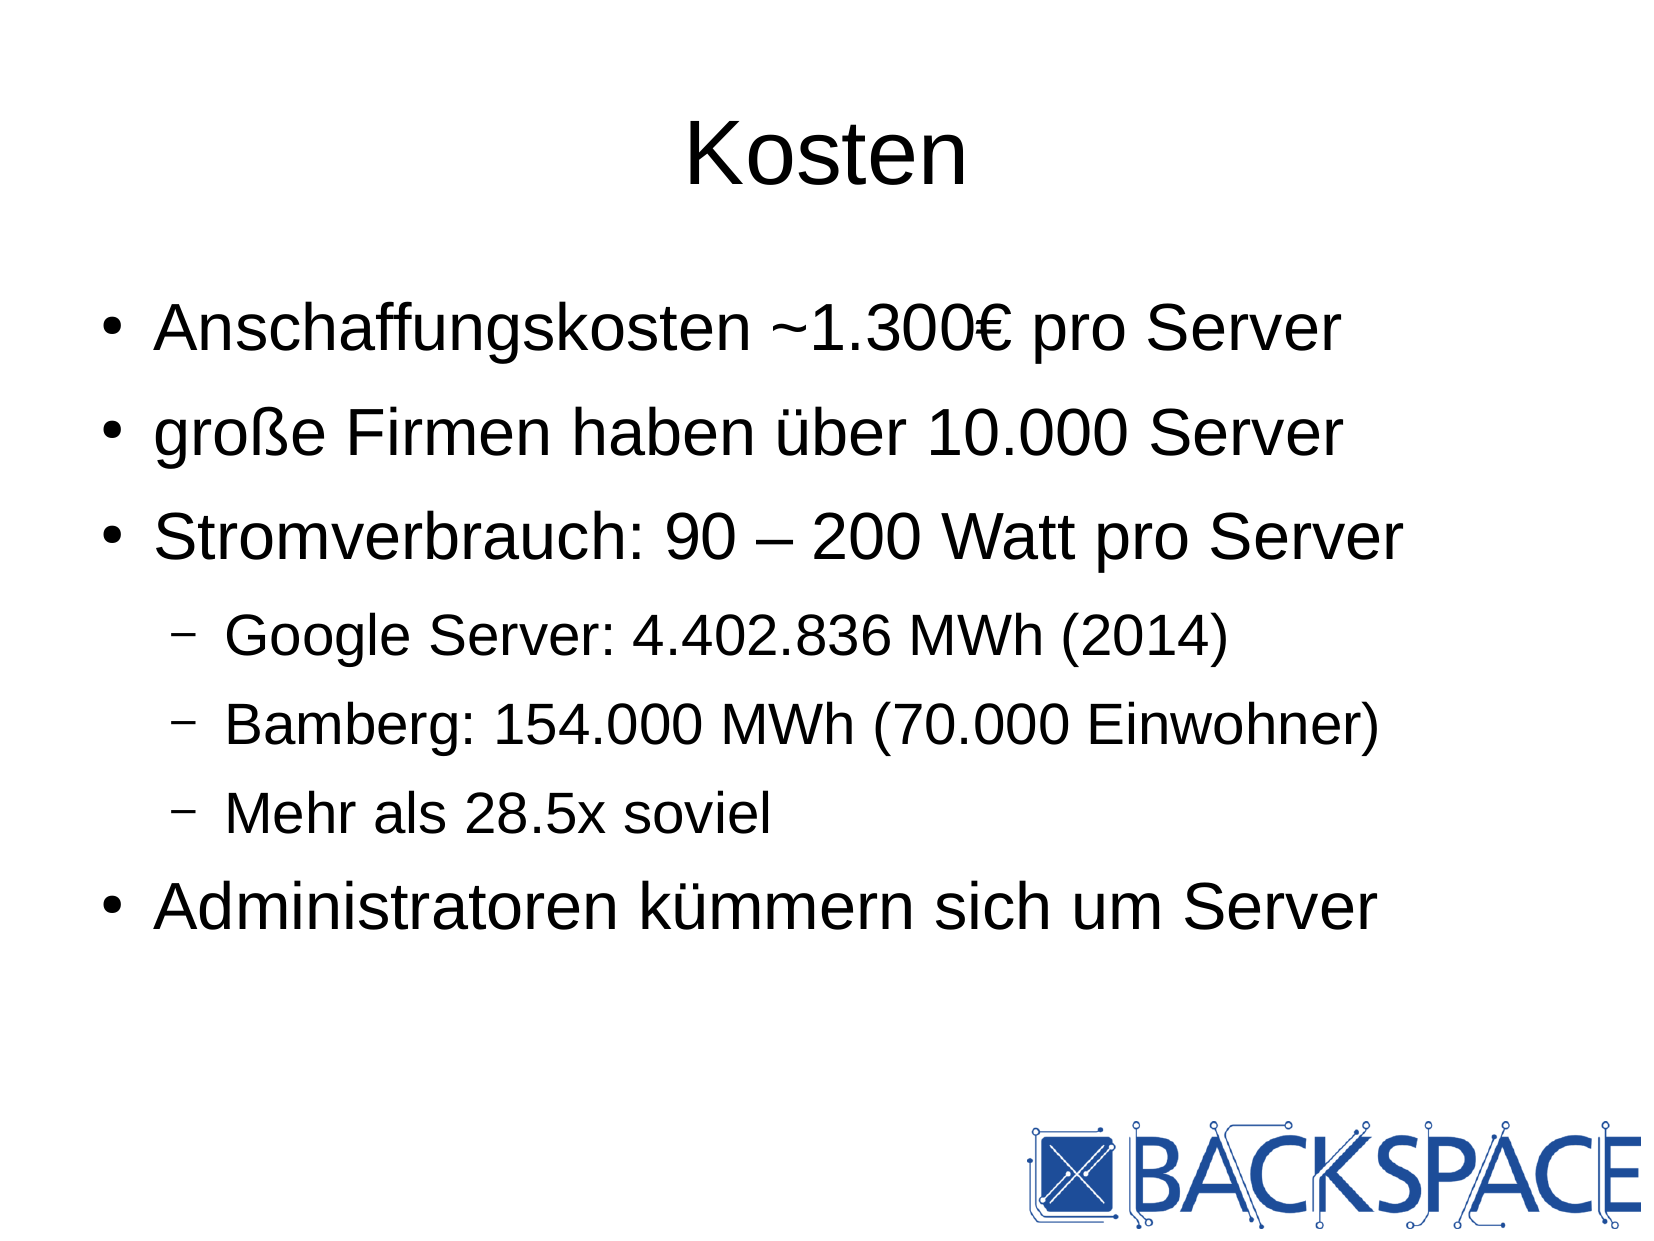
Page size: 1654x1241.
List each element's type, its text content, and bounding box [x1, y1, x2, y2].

list Anschaffungskosten ~1.300€ pro Server große Firmen haben über 10.000 Server Stromverbrauch: 90 – 200 Watt pro Server Google Server: 4.402.836 MWh (2014) Bamberg: 154.000 MWh (70.000 Einwohner) Mehr als 28.5x soviel Administratoren kümmern sich um Server [82, 290, 1538, 1010]
title Kosten [82, 49, 1571, 257]
picture [1027, 1121, 1641, 1229]
